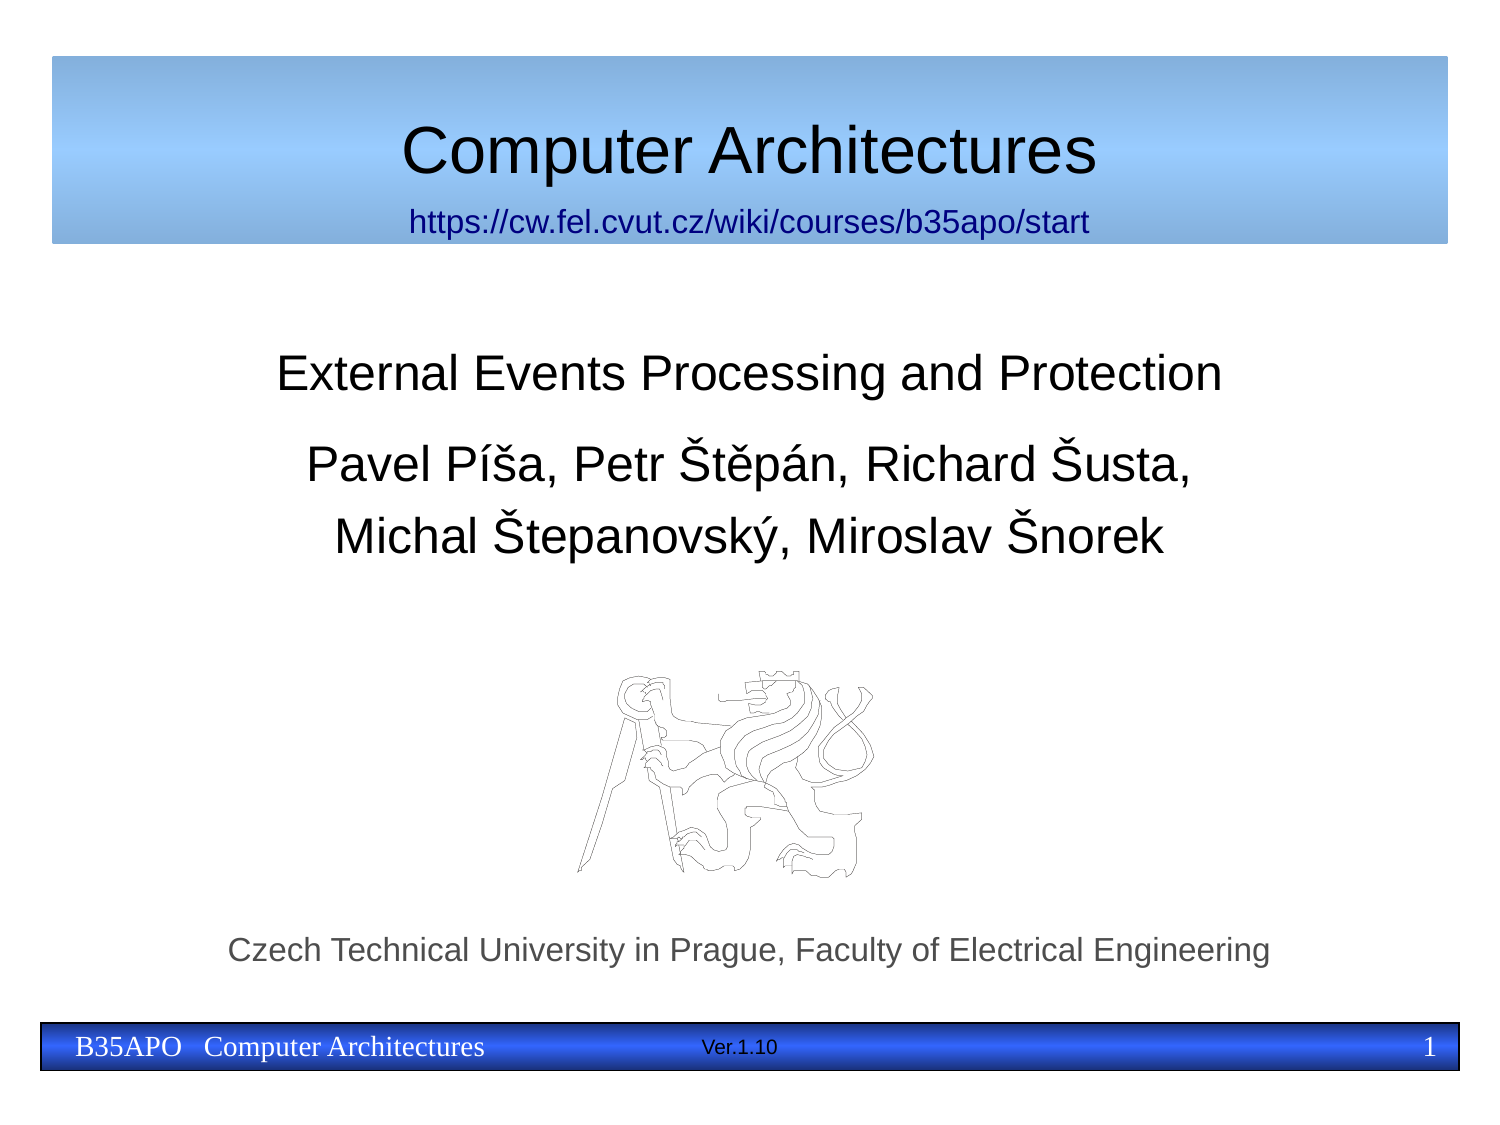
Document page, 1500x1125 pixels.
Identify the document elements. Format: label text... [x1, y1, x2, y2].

title Computer Architectures [52, 56, 1448, 244]
text_box Ver.1.10 [686, 1028, 805, 1065]
text_box External Events Processing and Protection Pavel Píša, Petr Štěpán, Richard Šusta, Michal Štepanovský, Miroslav Šnorek [53, 332, 1447, 572]
text_box https://cw.fel.cvut.cz/wiki/courses/b35apo/start [339, 195, 1161, 253]
chart [574, 668, 879, 884]
text_box Czech Technical University in Prague, Faculty of Electrical Engineering [199, 920, 1301, 977]
